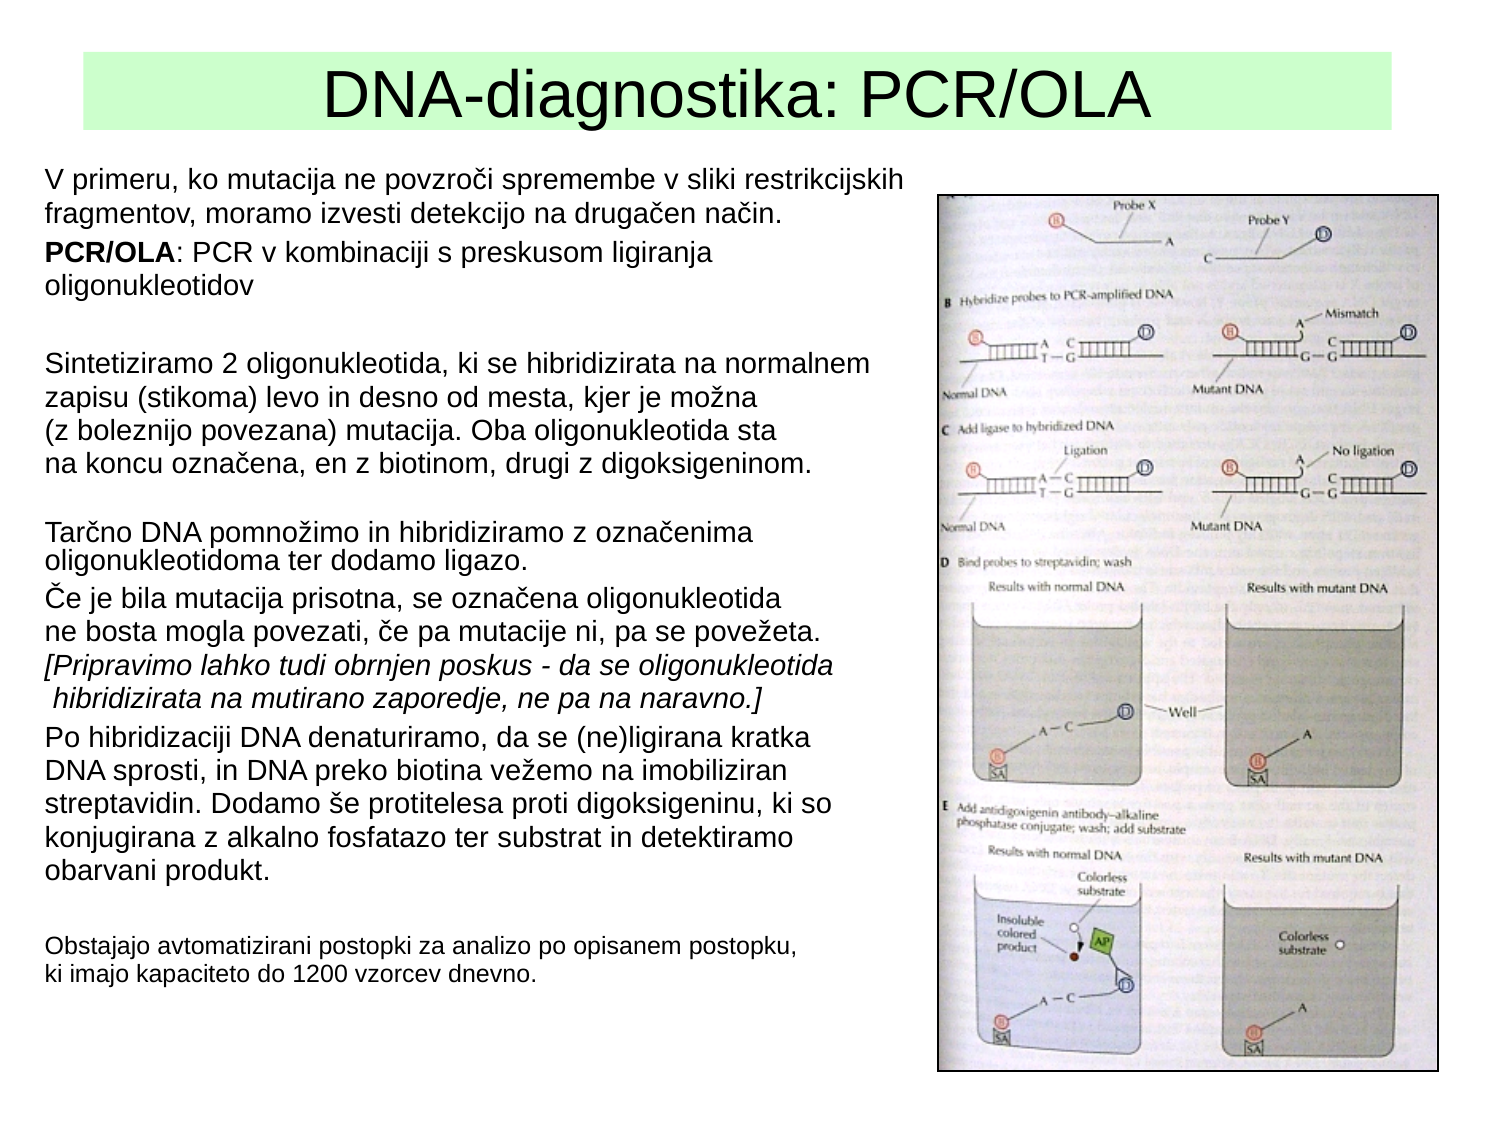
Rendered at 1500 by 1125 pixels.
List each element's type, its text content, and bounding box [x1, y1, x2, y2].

picture [938, 196, 1437, 1071]
list V primeru, ko mutacija ne povzroči spremembe v sliki restrikcijskih fragmentov, moramo izvesti detekcijo na drugačen način. PCR/OLA: PCR v kombinaciji s preskusom ligiranja oligonukleotidov Sintetiziramo 2 oligonukleotida, ki se hibridizirata na normalnem zapisu (stikoma) levo in desno od mesta, kjer je možna (z boleznijo povezana) mutacija. Oba oligonukleotida sta na koncu označena, en z biotinom, drugi z digoksigeninom. Tarčno DNA pomnožimo in hibridiziramo z označenima oligonukleotidoma ter dodamo ligazo. Če je bila mutacija prisotna, se označena oligonukleotida ne bosta mogla povezati, če pa mutacije ni, pa se povežeta. [Pripravimo lahko tudi obrnjen poskus - da se oligonukleotida hibridizirata na mutirano zaporedje, ne pa na naravno.] Po hibridizaciji DNA denaturiramo, da se (ne)ligirana kratka DNA sprosti, in DNA preko biotina vežemo na imobiliziran streptavidin. Dodamo še protitelesa proti digoksigeninu, ki so konjugirana z alkalno fosfatazo ter substrat in detektiramo obarvani produkt. Obstajajo avtomatizirani postopki za analizo po opisanem postopku, ki imajo kapaciteto do 1200 vzorcev dnevno. [29, 155, 939, 1082]
title DNA-diagnostika: PCR/OLA [83, 51, 1392, 130]
